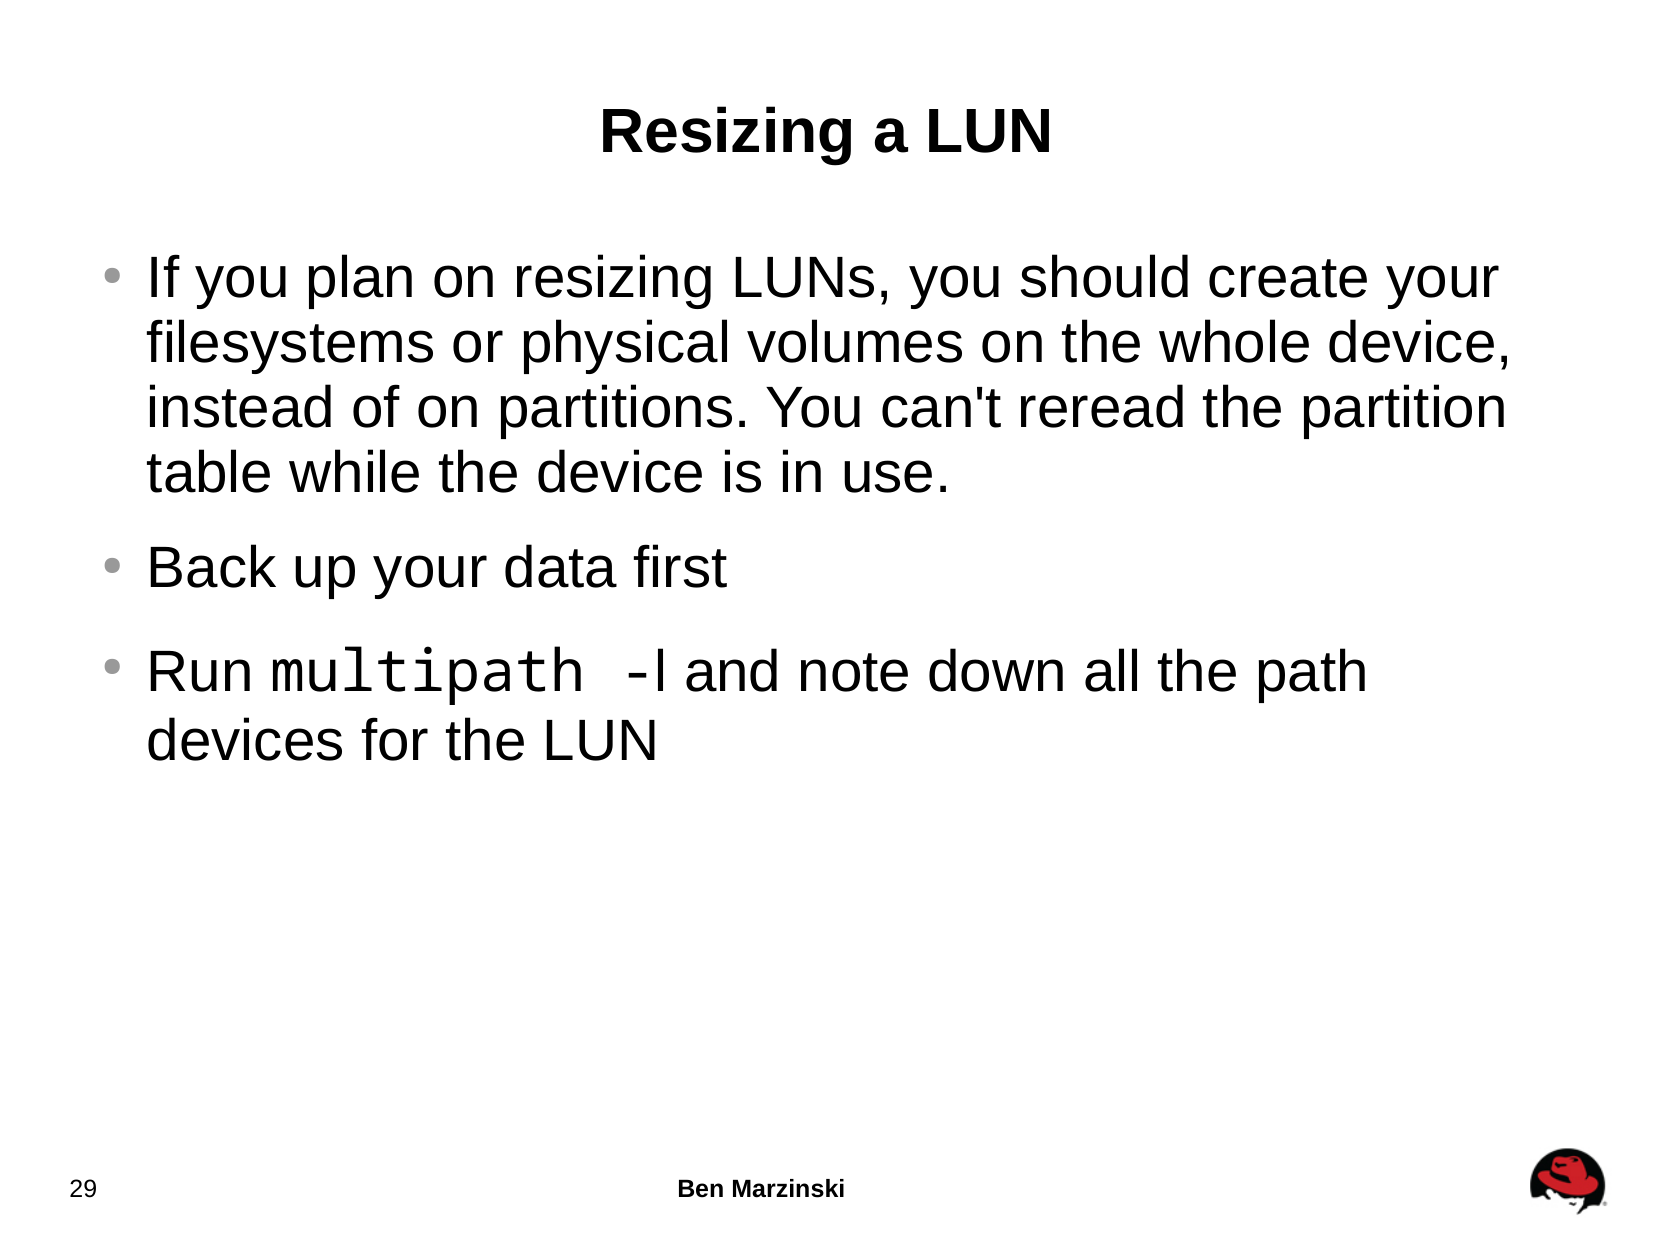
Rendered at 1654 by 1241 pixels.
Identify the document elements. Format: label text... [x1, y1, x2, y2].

list If you plan on resizing LUNs, you should create your filesystems or physical volumes on the whole device, instead of on partitions. You can't reread the partition table while the device is in use. Back up your data first Run multipath -l and note down all the path devices for the LUN [86, 244, 1576, 1024]
title Resizing a LUN [82, 45, 1571, 218]
picture [1529, 1146, 1613, 1224]
